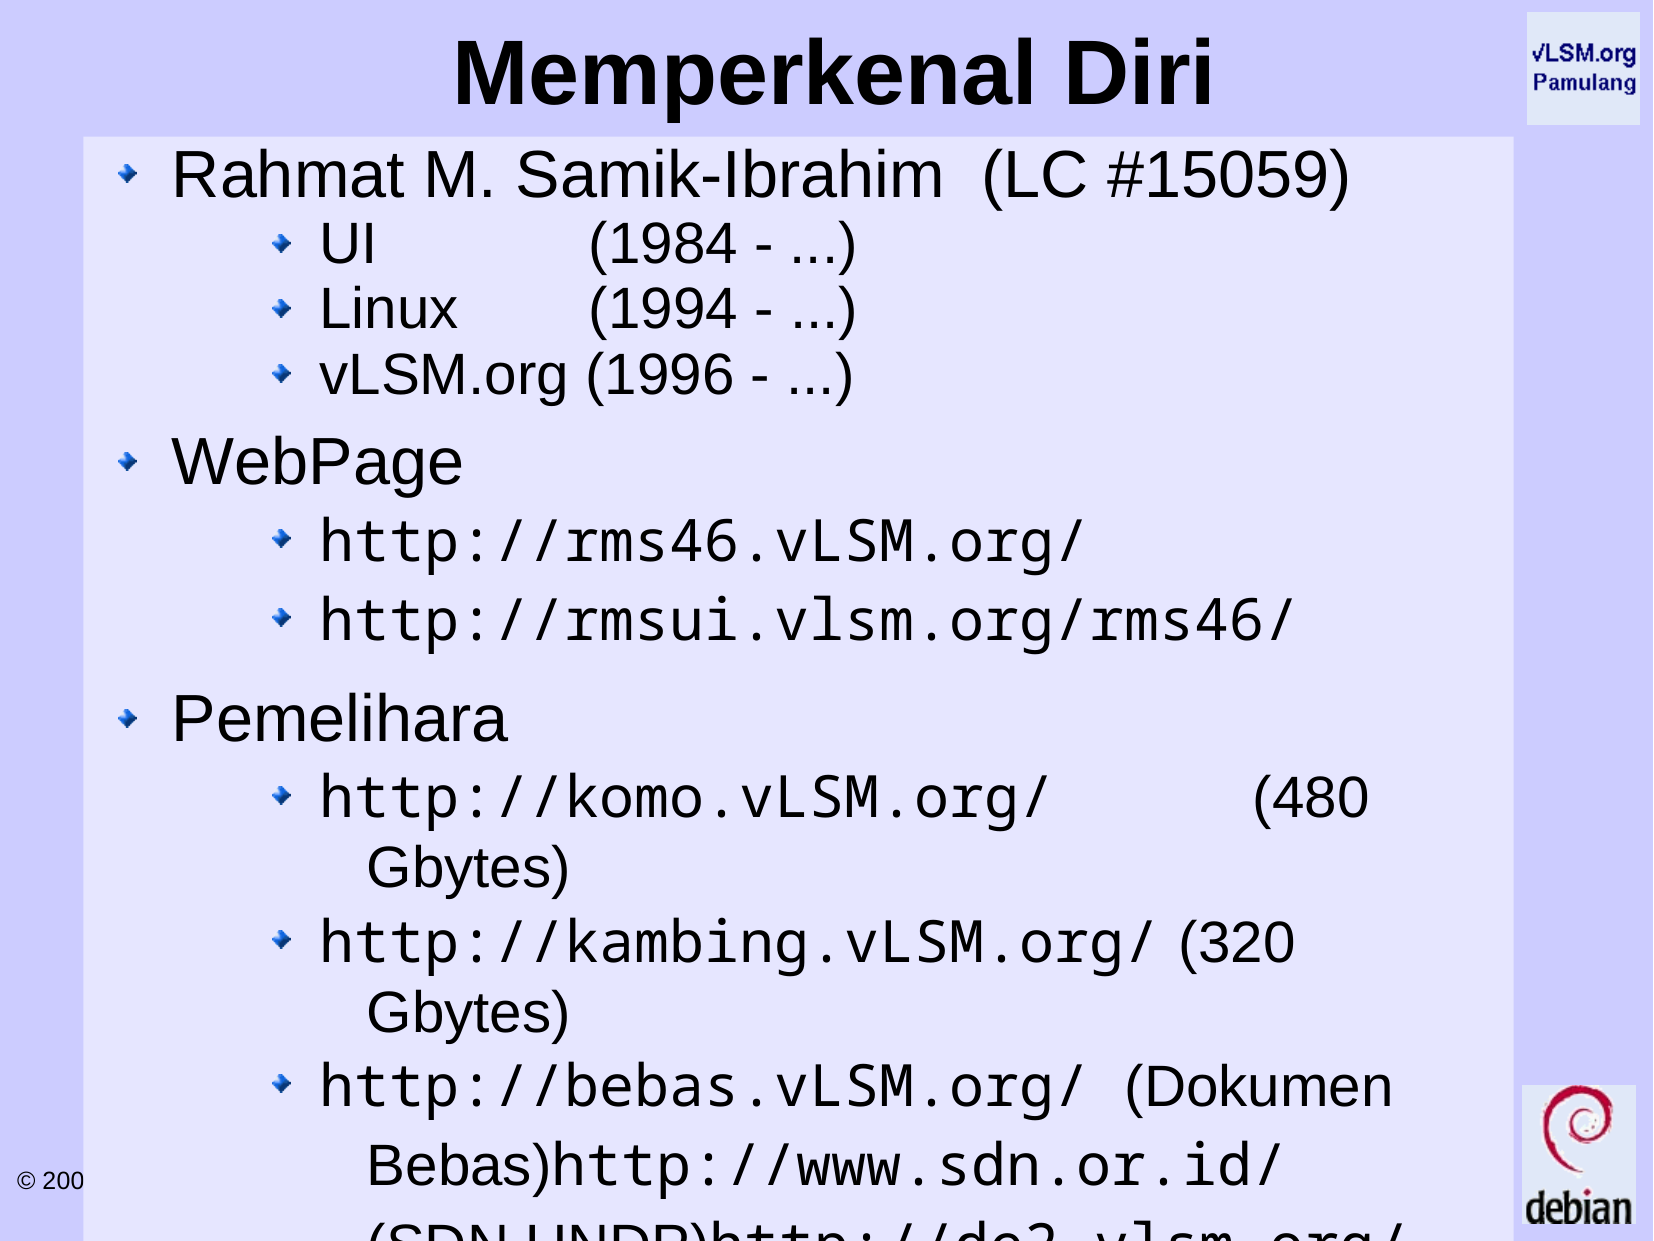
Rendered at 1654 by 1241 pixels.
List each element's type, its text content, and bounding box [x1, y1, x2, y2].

picture [1522, 1085, 1636, 1224]
title Memperkenal Diri [42, 17, 1627, 128]
picture [1527, 12, 1640, 125]
list Rahmat M. Samik-Ibrahim (LC #15059) UI (1984 - ...) Linux (1994 - ...) vLSM.org (1996 - ...) WebPage http://rms46.vLSM.org/ http://rmsui.vlsm.org/rms46/ Pemelihara http://komo.vLSM.org/ (480 Gbytes) http://kambing.vLSM.org/ (320 Gbytes) http://bebas.vLSM.org/ (Dokumen Bebas)http://www.sdn.or.id/ (SDN UNDP)http://de2.vlsm.org/ (De2: distro Linux) [83, 136, 1514, 1146]
